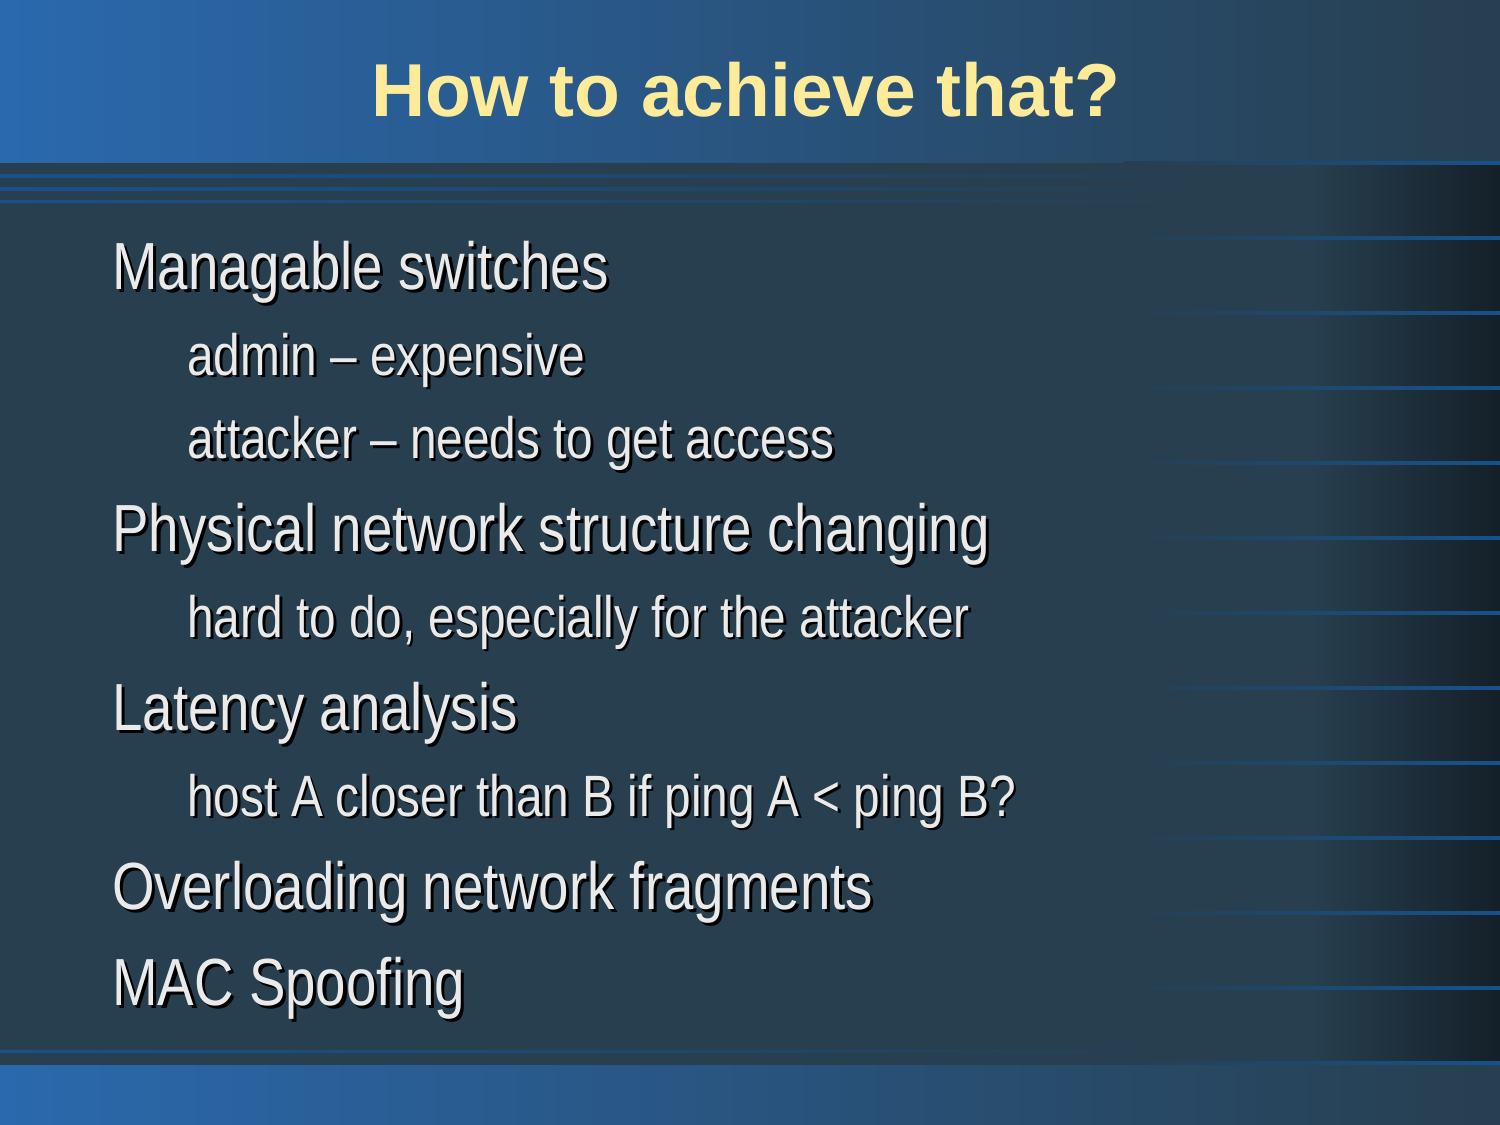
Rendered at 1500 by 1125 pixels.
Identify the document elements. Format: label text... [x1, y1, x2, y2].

list Managable switches admin – expensive attacker – needs to get access Physical network structure changing hard to do, especially for the attacker Latency analysis host A closer than B if ping A < ping B? Overloading network fragments MAC Spoofing [112, 224, 1388, 1038]
title How to achieve that? [83, 24, 1409, 151]
